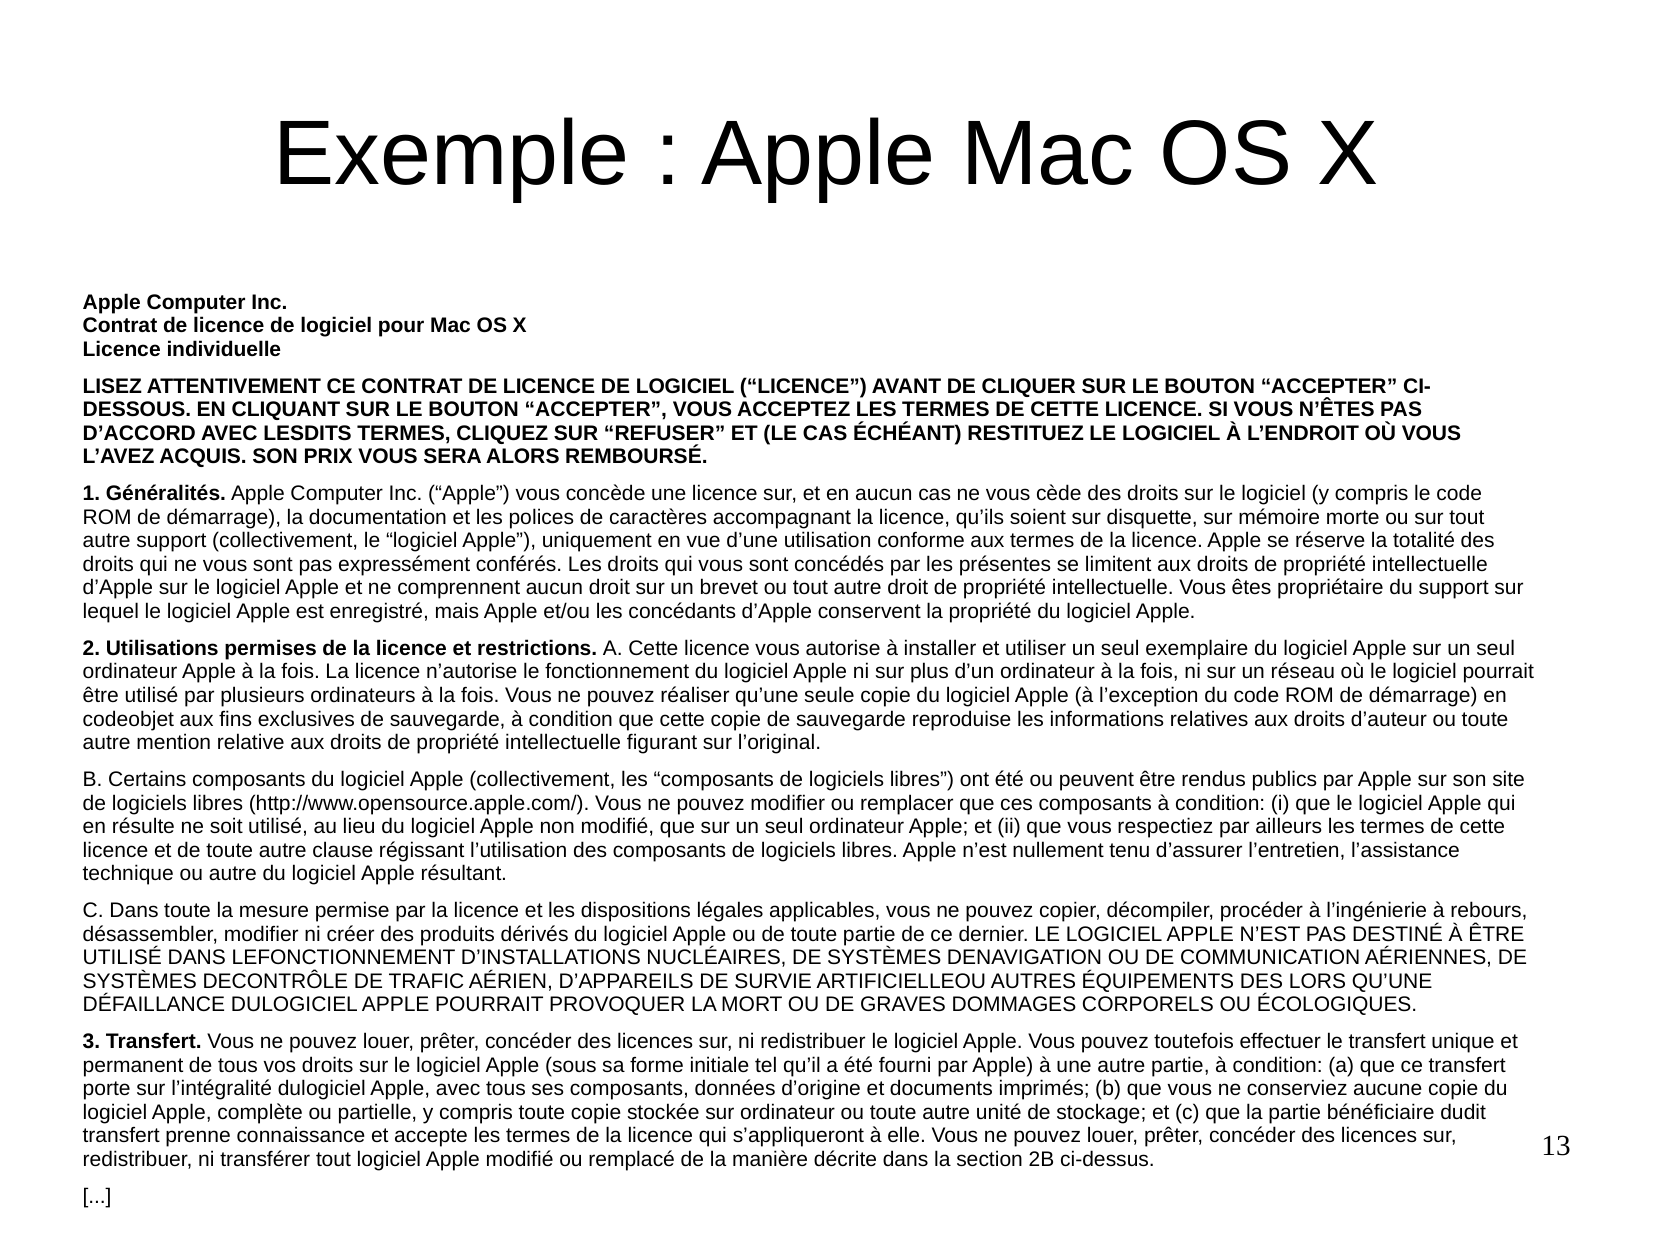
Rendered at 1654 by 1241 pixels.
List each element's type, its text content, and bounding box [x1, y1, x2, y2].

title Exemple : Apple Mac OS X [82, 49, 1571, 257]
list Apple Computer Inc. Contrat de licence de logiciel pour Mac OS X Licence individuelle LISEZ ATTENTIVEMENT CE CONTRAT DE LICENCE DE LOGICIEL (“LICENCE”) AVANT DE CLIQUER SUR LE BOUTON “ACCEPTER” CI-DESSOUS. EN CLIQUANT SUR LE BOUTON “ACCEPTER”, VOUS ACCEPTEZ LES TERMES DE CETTE LICENCE. SI VOUS N’ÊTES PAS D’ACCORD AVEC LESDITS TERMES, CLIQUEZ SUR “REFUSER” ET (LE CAS ÉCHÉANT) RESTITUEZ LE LOGICIEL À L’ENDROIT OÙ VOUS L’AVEZ ACQUIS. SON PRIX VOUS SERA ALORS REMBOURSÉ. 1. Généralités. Apple Computer Inc. (“Apple”) vous concède une licence sur, et en aucun cas ne vous cède des droits sur le logiciel (y compris le code ROM de démarrage), la documentation et les polices de caractères accompagnant la licence, qu’ils soient sur disquette, sur mémoire morte ou sur tout autre support (collectivement, le “logiciel Apple”), uniquement en vue d’une utilisation conforme aux termes de la licence. Apple se réserve la totalité des droits qui ne vous sont pas expressément conférés. Les droits qui vous sont concédés par les présentes se limitent aux droits de propriété intellectuelle d’Apple sur le logiciel Apple et ne comprennent aucun droit sur un brevet ou tout autre droit de propriété intellectuelle. Vous êtes propriétaire du support sur lequel le logiciel Apple est enregistré, mais Apple et/ou les concédants d’Apple conservent la propriété du logiciel Apple. 2. Utilisations permises de la licence et restrictions. A. Cette licence vous autorise à installer et utiliser un seul exemplaire du logiciel Apple sur un seul ordinateur Apple à la fois. La licence n’autorise le fonctionnement du logiciel Apple ni sur plus d’un ordinateur à la fois, ni sur un réseau où le logiciel pourrait être utilisé par plusieurs ordinateurs à la fois. Vous ne pouvez réaliser qu’une seule copie du logiciel Apple (à l’exception du code ROM de démarrage) en codeobjet aux fins exclusives de sauvegarde, à condition que cette copie de sauvegarde reproduise les informations relatives aux droits d’auteur ou toute autre mention relative aux droits de propriété intellectuelle figurant sur l’original. B. Certains composants du logiciel Apple (collectivement, les “composants de logiciels libres”) ont été ou peuvent être rendus publics par Apple sur son site de logiciels libres (http://www.opensource.apple.com/). Vous ne pouvez modifier ou remplacer que ces composants à condition: (i) que le logiciel Apple qui en résulte ne soit utilisé, au lieu du logiciel Apple non modifié, que sur un seul ordinateur Apple; et (ii) que vous respectiez par ailleurs les termes de cette licence et de toute autre clause régissant l’utilisation des composants de logiciels libres. Apple n’est nullement tenu d’assurer l’entretien, l’assistance technique ou autre du logiciel Apple résultant. C. Dans toute la mesure permise par la licence et les dispositions légales applicables, vous ne pouvez copier, décompiler, procéder à l’ingénierie à rebours, désassembler, modifier ni créer des produits dérivés du logiciel Apple ou de toute partie de ce dernier. LE LOGICIEL APPLE N’EST PAS DESTINÉ À ÊTRE UTILISÉ DANS LEFONCTIONNEMENT D’INSTALLATIONS NUCLÉAIRES, DE SYSTÈMES DENAVIGATION OU DE COMMUNICATION AÉRIENNES, DE SYSTÈMES DECONTRÔLE DE TRAFIC AÉRIEN, D’APPAREILS DE SURVIE ARTIFICIELLEOU AUTRES ÉQUIPEMENTS DES LORS QU’UNE DÉFAILLANCE DULOGICIEL APPLE POURRAIT PROVOQUER LA MORT OU DE GRAVES DOMMAGES CORPORELS OU ÉCOLOGIQUES. 3. Transfert. Vous ne pouvez louer, prêter, concéder des licences sur, ni redistribuer le logiciel Apple. Vous pouvez toutefois effectuer le transfert unique et permanent de tous vos droits sur le logiciel Apple (sous sa forme initiale tel qu’il a été fourni par Apple) à une autre partie, à condition: (a) que ce transfert porte sur l’intégralité dulogiciel Apple, avec tous ses composants, données d’origine et documents imprimés; (b) que vous ne conserviez aucune copie du logiciel Apple, complète ou partielle, y compris toute copie stockée sur ordinateur ou toute autre unité de stockage; et (c) que la partie bénéficiaire dudit transfert prenne connaissance et accepte les termes de la licence qui s’appliqueront à elle. Vous ne pouvez louer, prêter, concéder des licences sur, redistribuer, ni transférer tout logiciel Apple modifié ou remplacé de la manière décrite dans la section 2B ci-dessus. [...] [82, 290, 1538, 1217]
